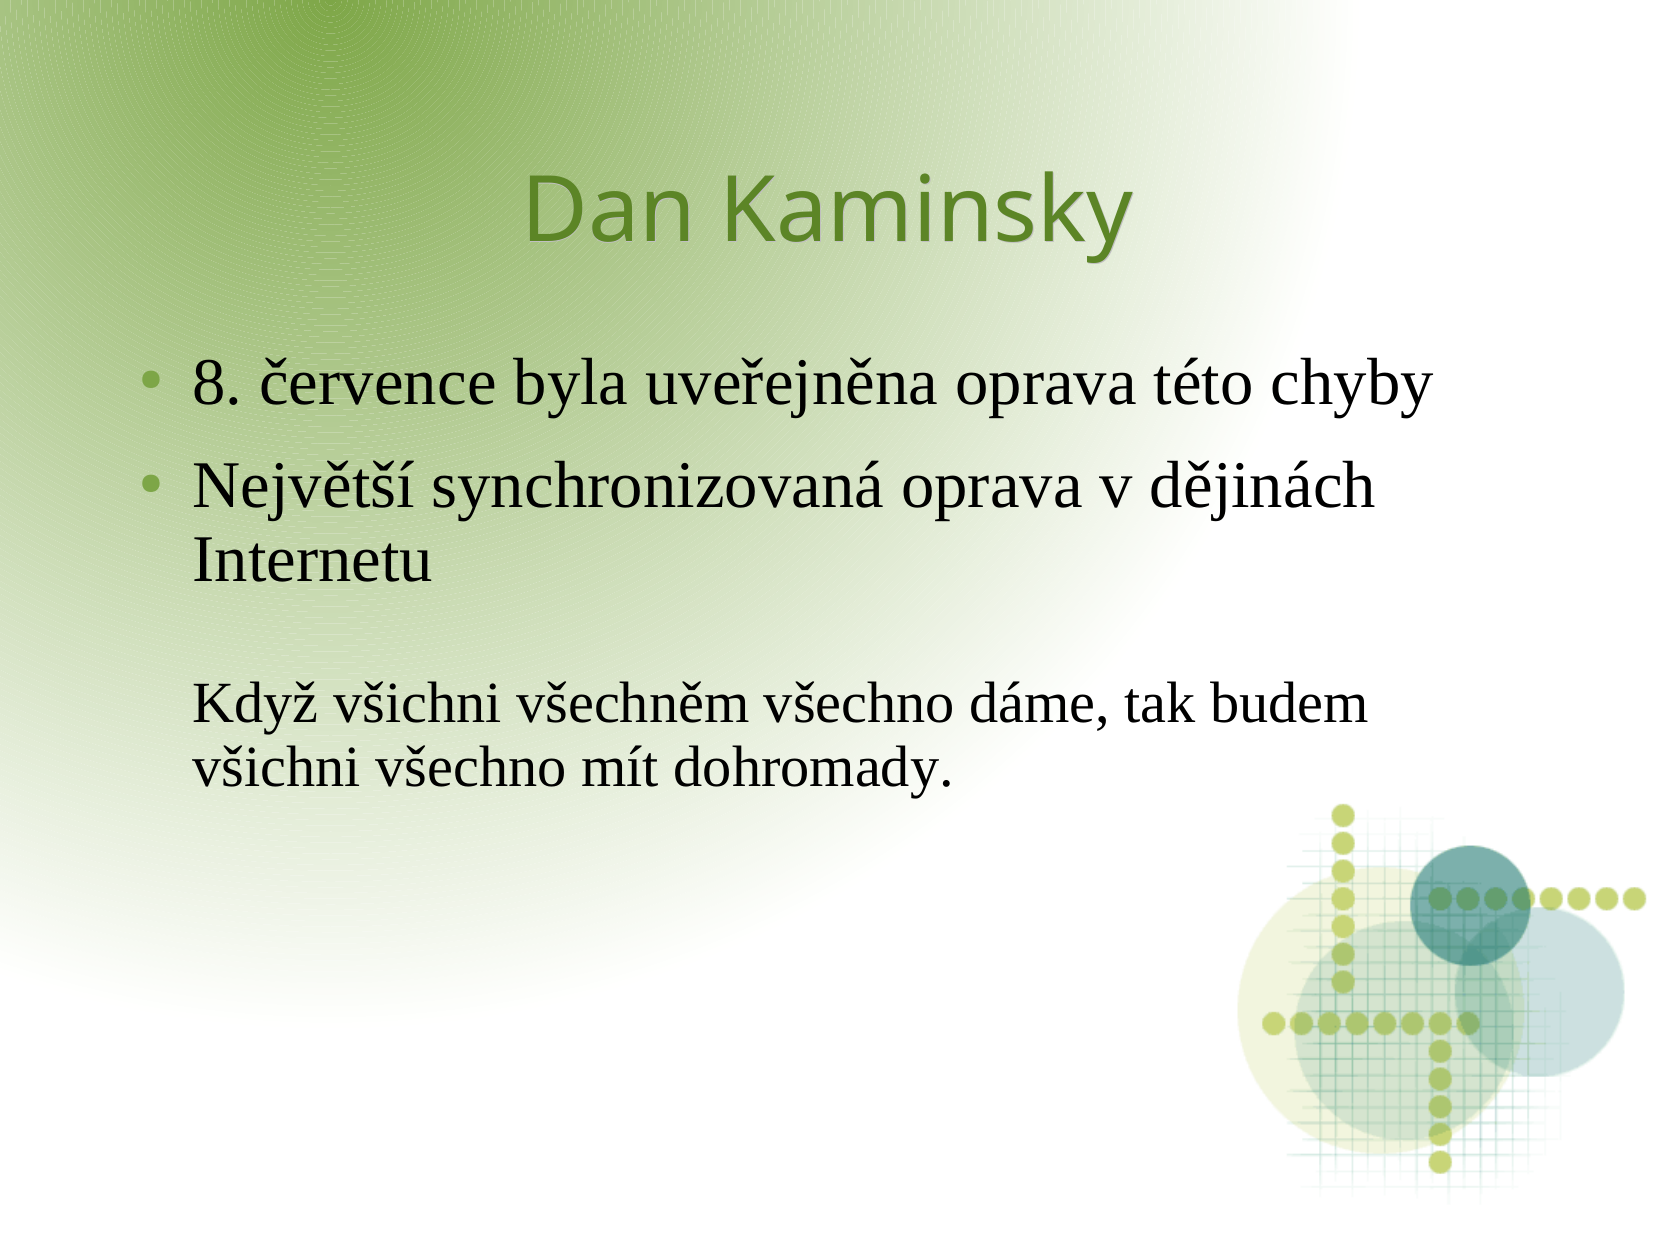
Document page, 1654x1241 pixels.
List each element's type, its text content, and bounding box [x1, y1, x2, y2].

picture [1224, 792, 1654, 1211]
list 8. července byla uveřejněna oprava této chyby Největší synchronizovaná oprava v dějinách Internetu Když všichni všechněm všechno dáme, tak budem všichni všechno mít dohromady. [121, 344, 1534, 1127]
title Dan Kaminsky [121, 102, 1534, 311]
